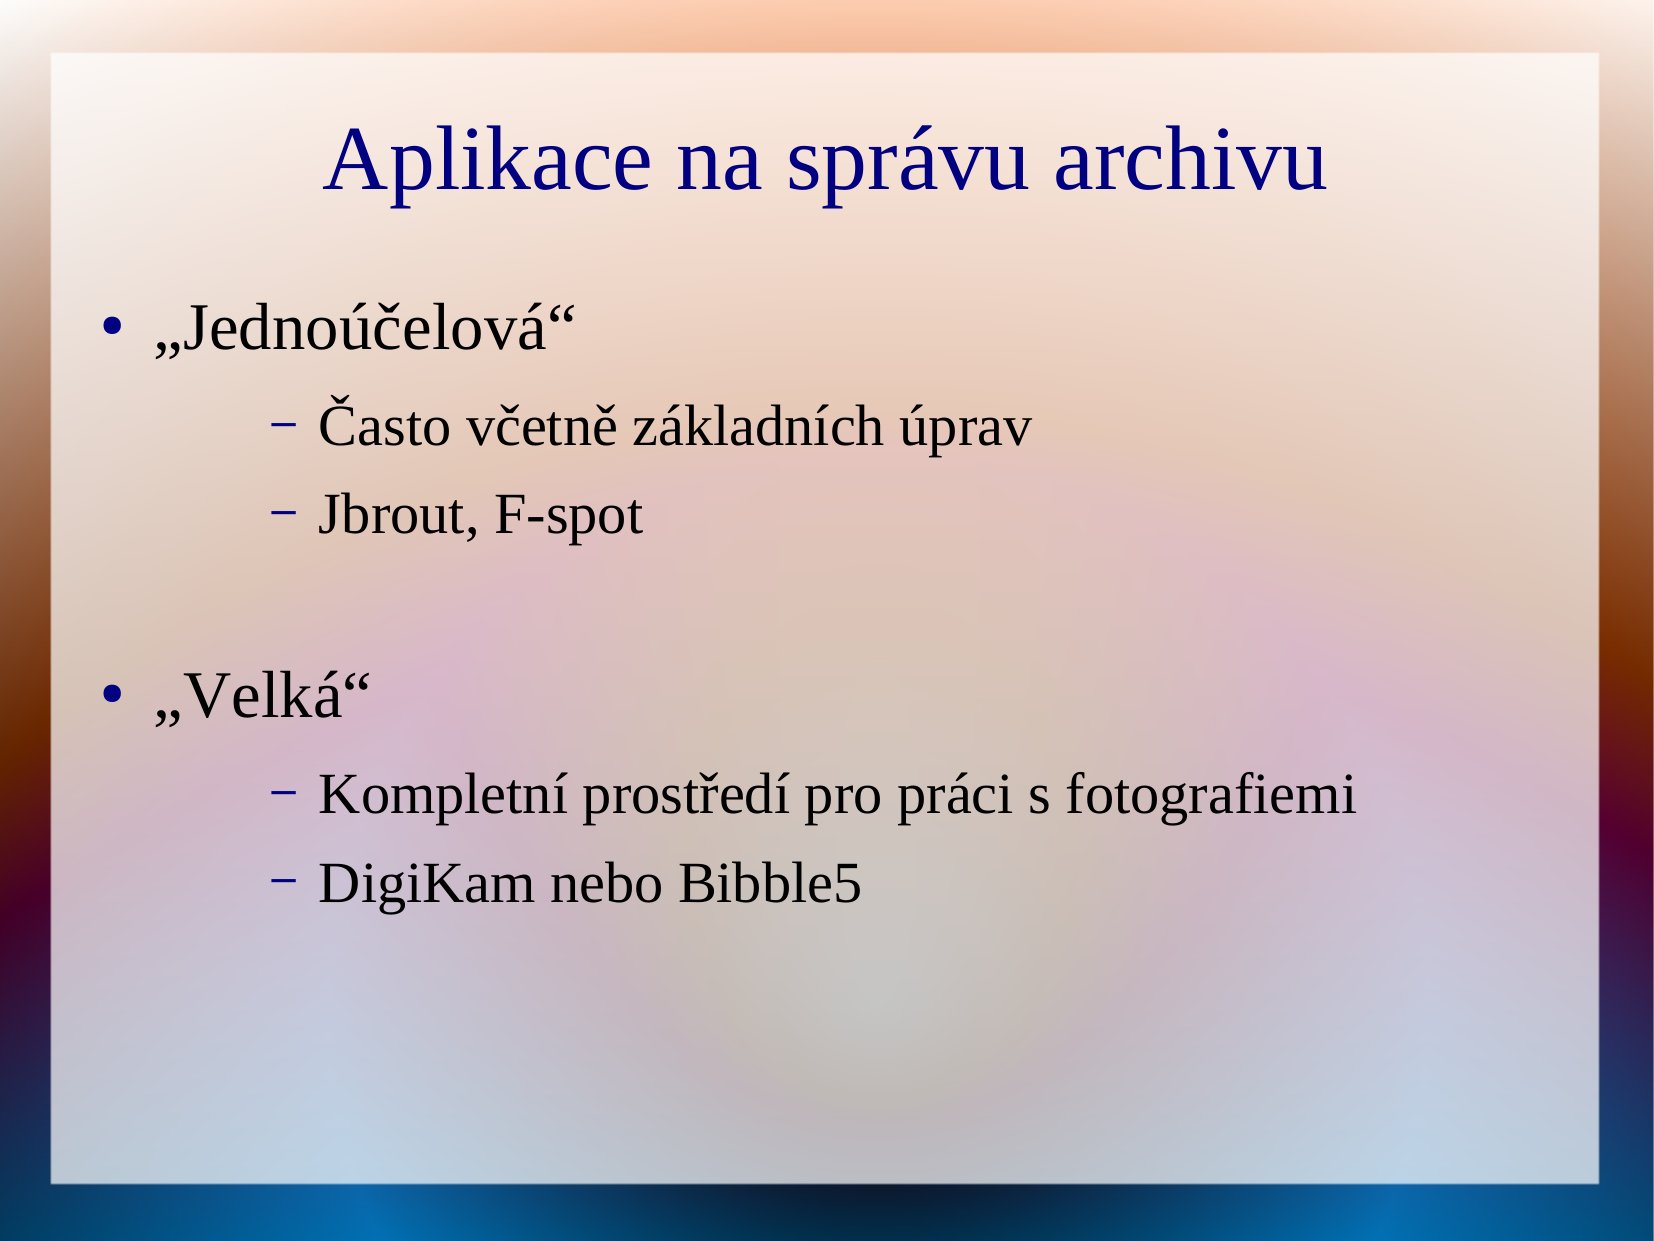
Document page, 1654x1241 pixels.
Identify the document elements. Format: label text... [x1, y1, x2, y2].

picture [0, 0, 1654, 1241]
title Aplikace na správu archivu [82, 62, 1571, 256]
list „Jednoúčelová“ Často včetně základních úprav Jbrout, F-spot „Velká“ Kompletní prostředí pro práci s fotografiemi DigiKam nebo Bibble5 [82, 290, 1571, 1094]
